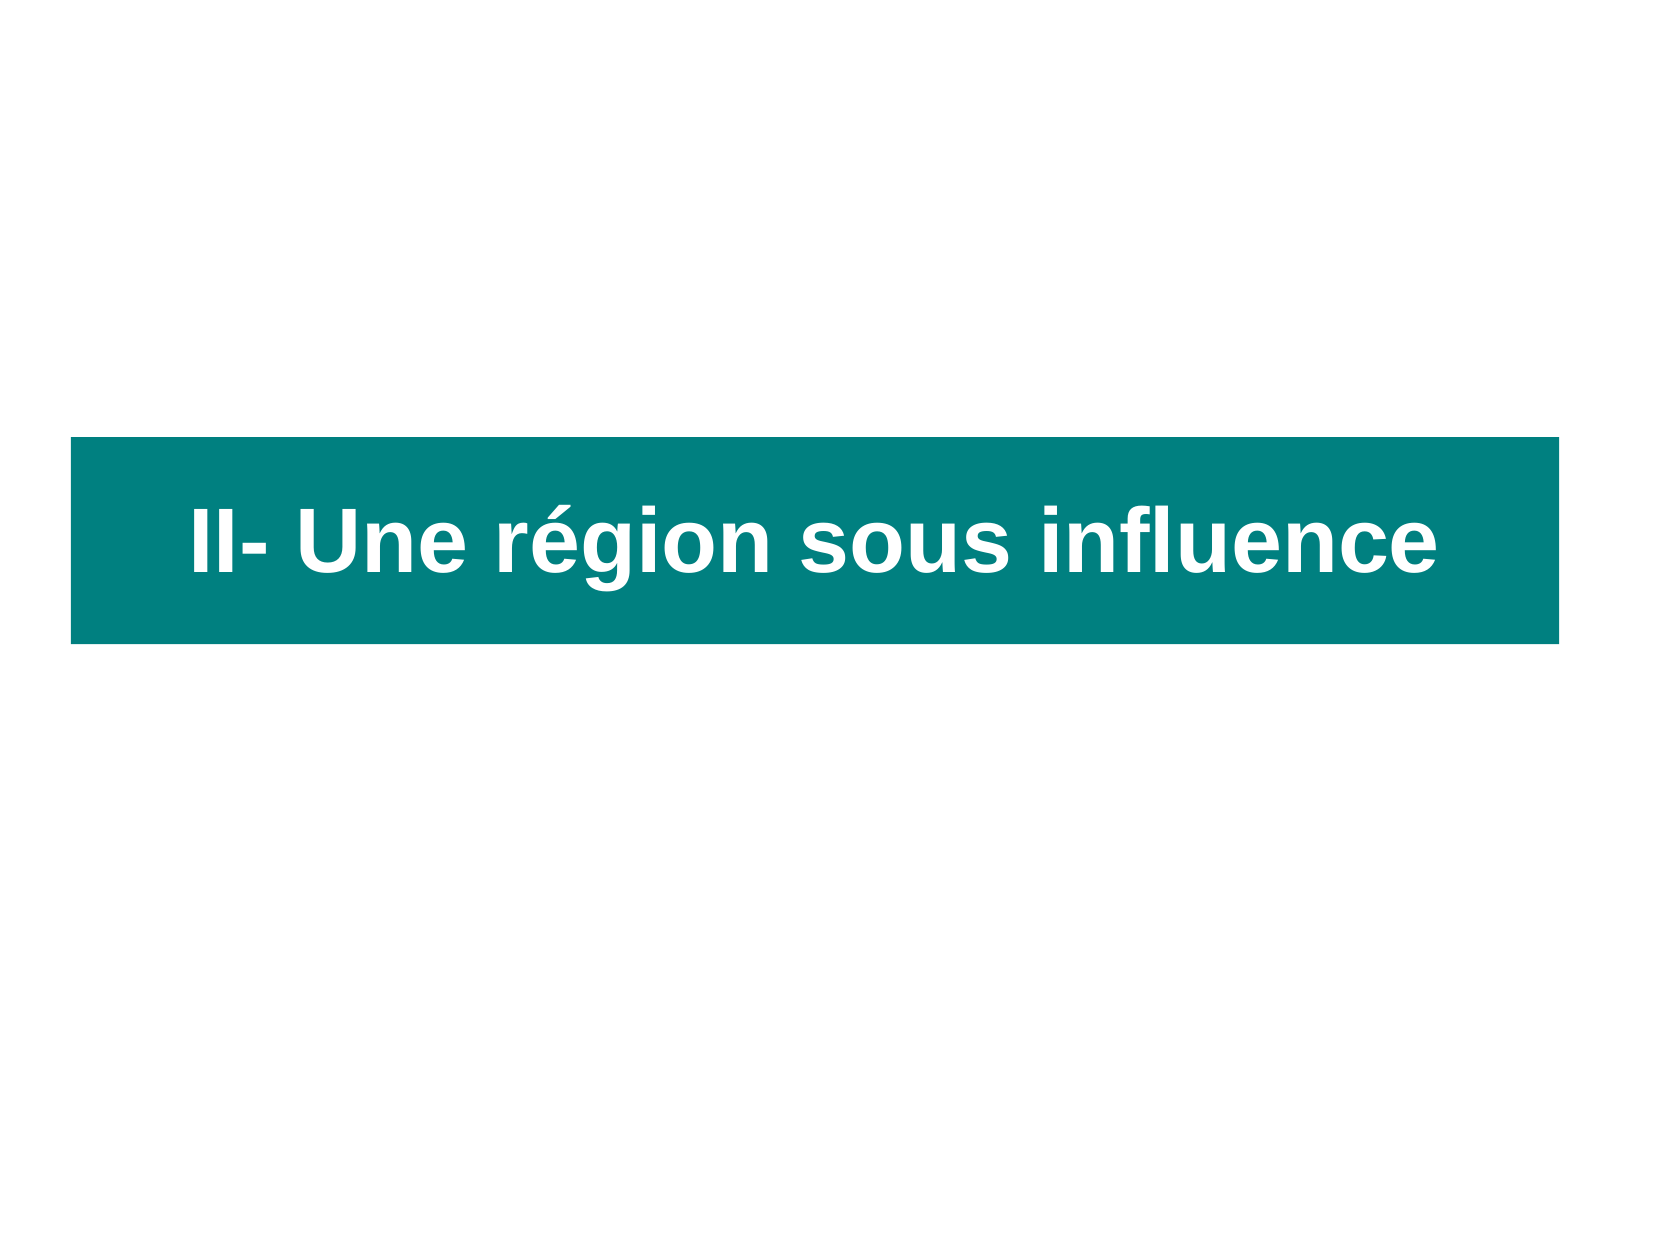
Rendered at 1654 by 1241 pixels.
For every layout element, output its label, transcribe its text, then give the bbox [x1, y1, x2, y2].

title II- Une région sous influence [70, 437, 1560, 645]
